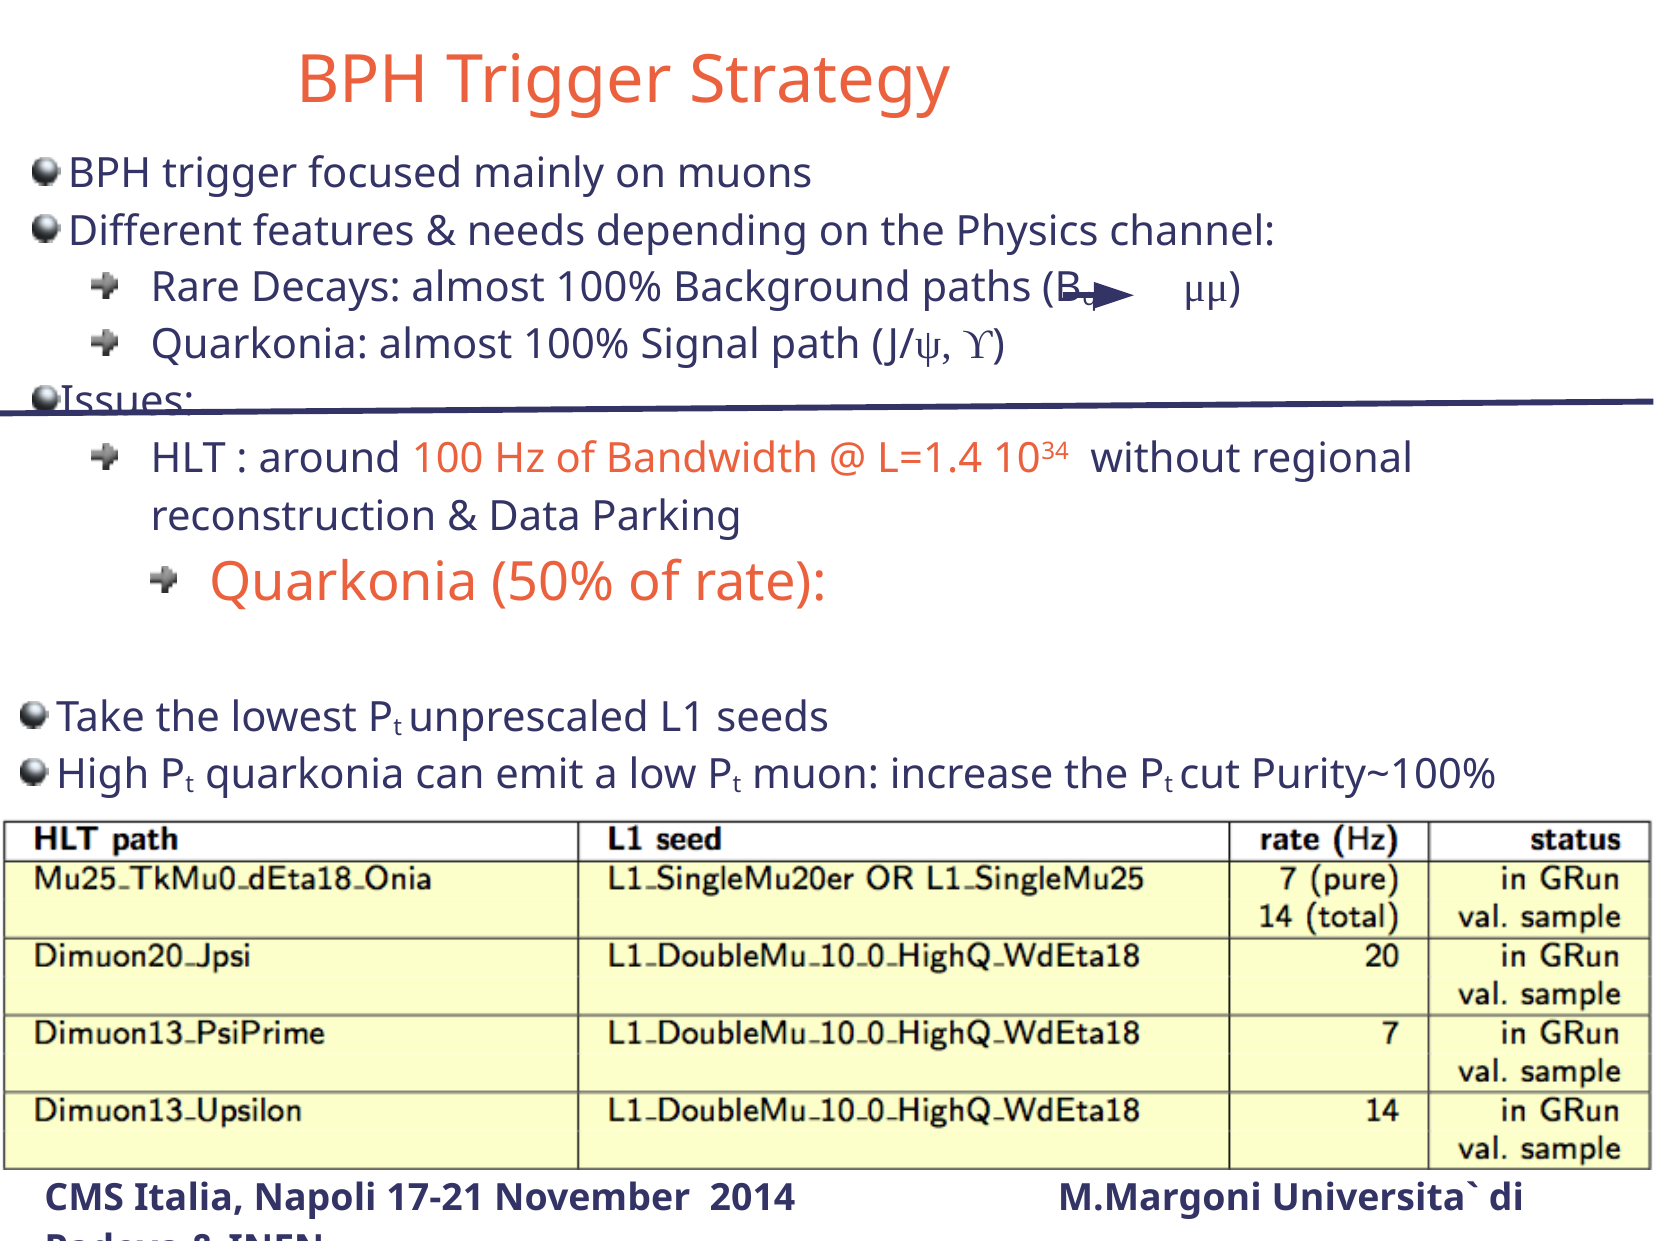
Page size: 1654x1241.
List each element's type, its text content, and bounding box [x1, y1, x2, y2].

text_box CMS Italia, Napoli 17-21 November 2014 M.Margoni Universita` di Padova & INFN [29, 1170, 1625, 1237]
text_box BPH trigger focused mainly on muons Different features & needs depending on the Physics channel: Rare Decays: almost 100% Background paths (Bq μμ) Quarkonia: almost 100% Signal path (J/ψ, ϒ) Issues: HLT : around 100 Hz of Bandwidth @ L=1.4 1034 without regional reconstruction & Data Parking Quarkonia (50% of rate): [17, 135, 1630, 410]
text_box BPH trigger focused mainly on muons Different features & needs depending on the Physics channel: Rare Decays: almost 100% Background paths (Bq μμ) Quarkonia: almost 100% Signal path (J/ψ, ϒ) Issues: HLT : around 100 Hz of Bandwidth @ L=1.4 1034 without regional reconstruction & Data Parking Quarkonia (50% of rate): [17, 405, 1630, 679]
text_box Take the lowest Pt unprescaled L1 seeds High Pt quarkonia can emit a low Pt muon: increase the Pt cut Purity~100% [5, 679, 1630, 816]
picture [0, 816, 1654, 1170]
text_box BPH Trigger Strategy [17, 23, 1654, 139]
